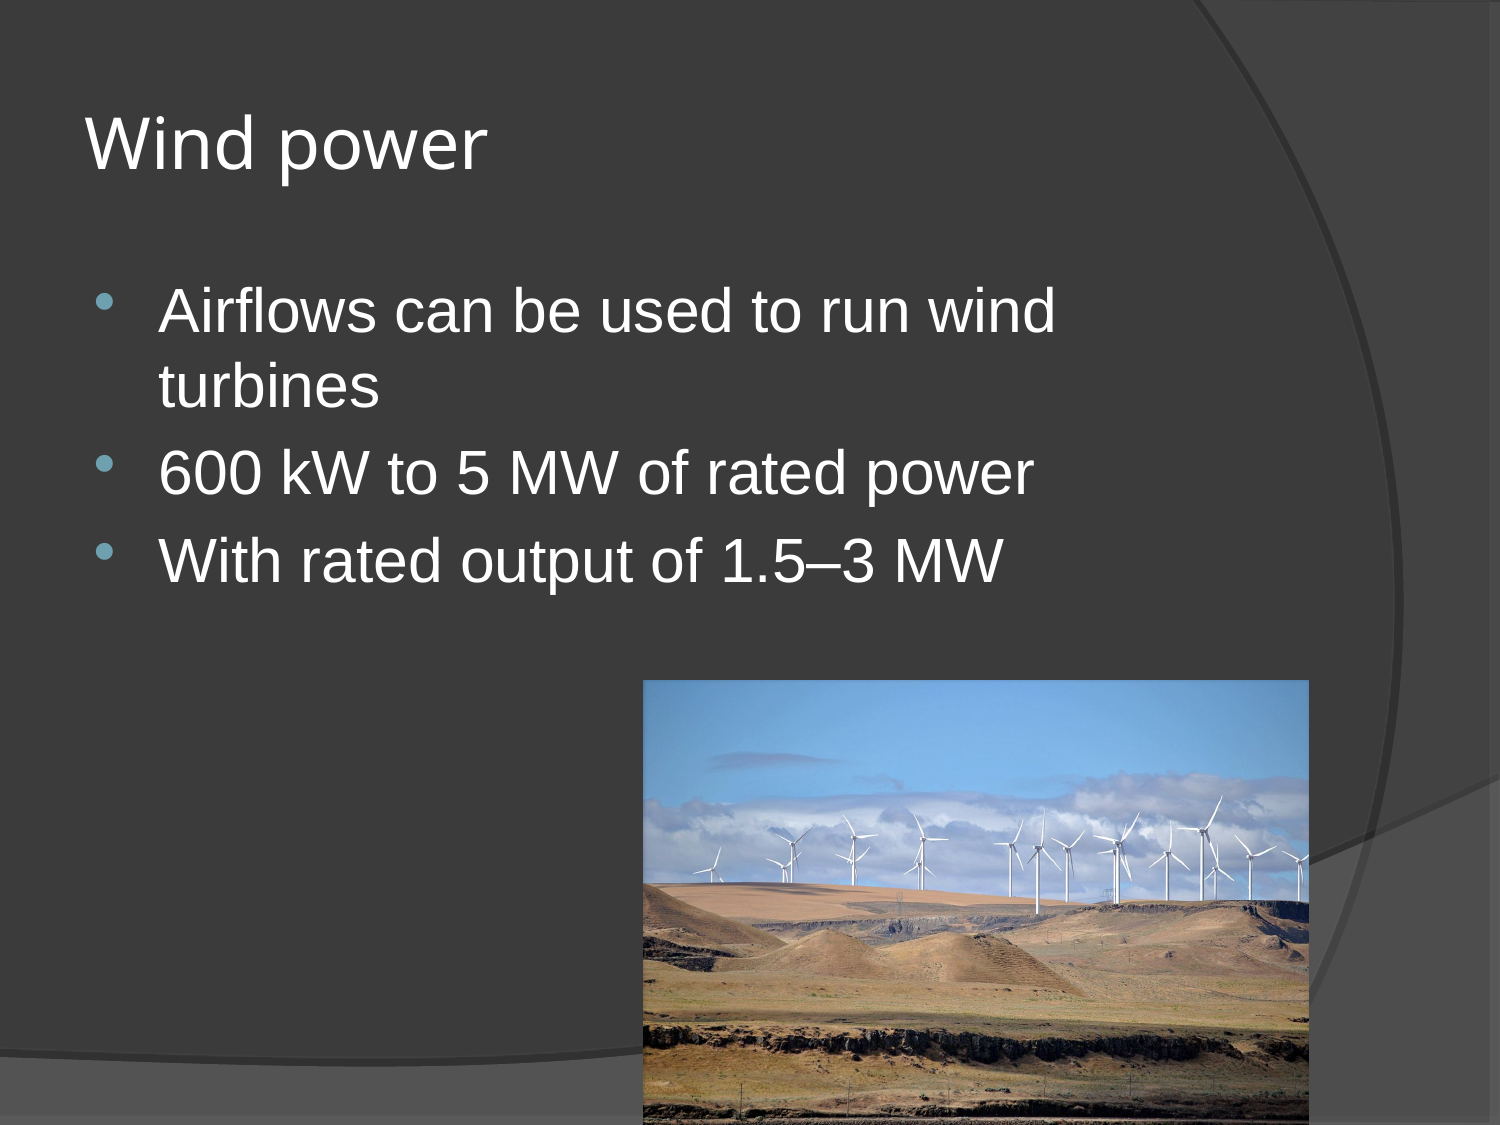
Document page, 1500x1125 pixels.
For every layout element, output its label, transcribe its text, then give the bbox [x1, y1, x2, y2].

title Wind power [76, 90, 1302, 278]
list Airflows can be used to run wind turbines 600 kW to 5 MW of rated power With rated output of 1.5–3 MW [75, 262, 1300, 1005]
picture [643, 680, 1309, 1125]
